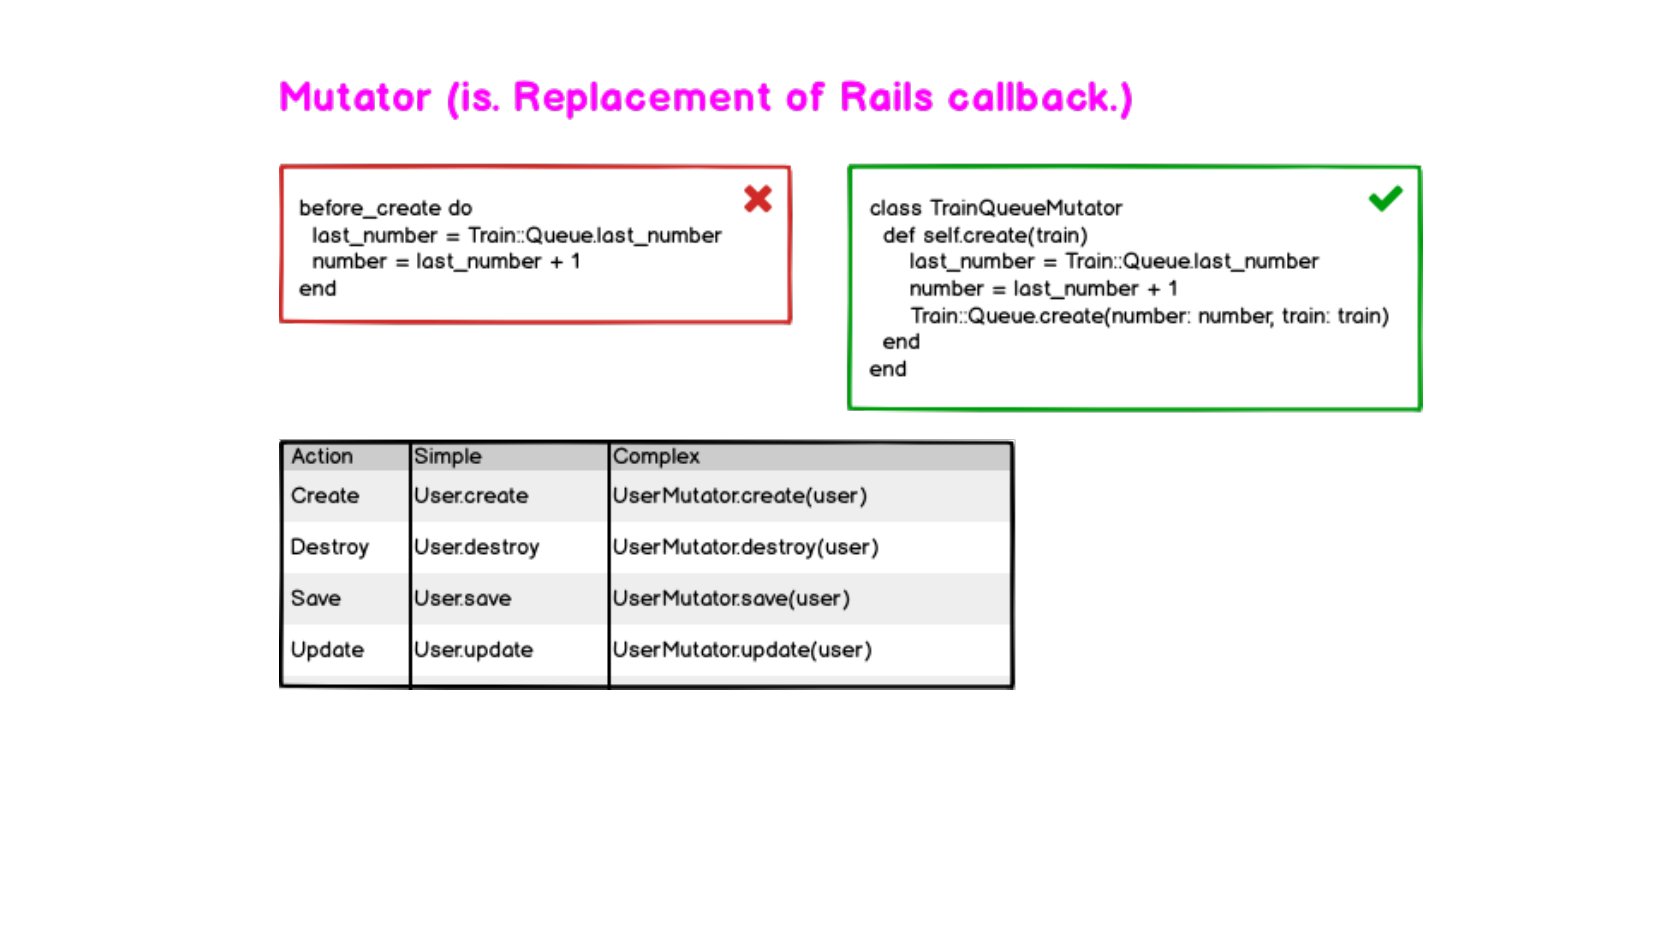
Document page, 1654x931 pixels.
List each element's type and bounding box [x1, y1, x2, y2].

picture [279, 77, 1423, 691]
